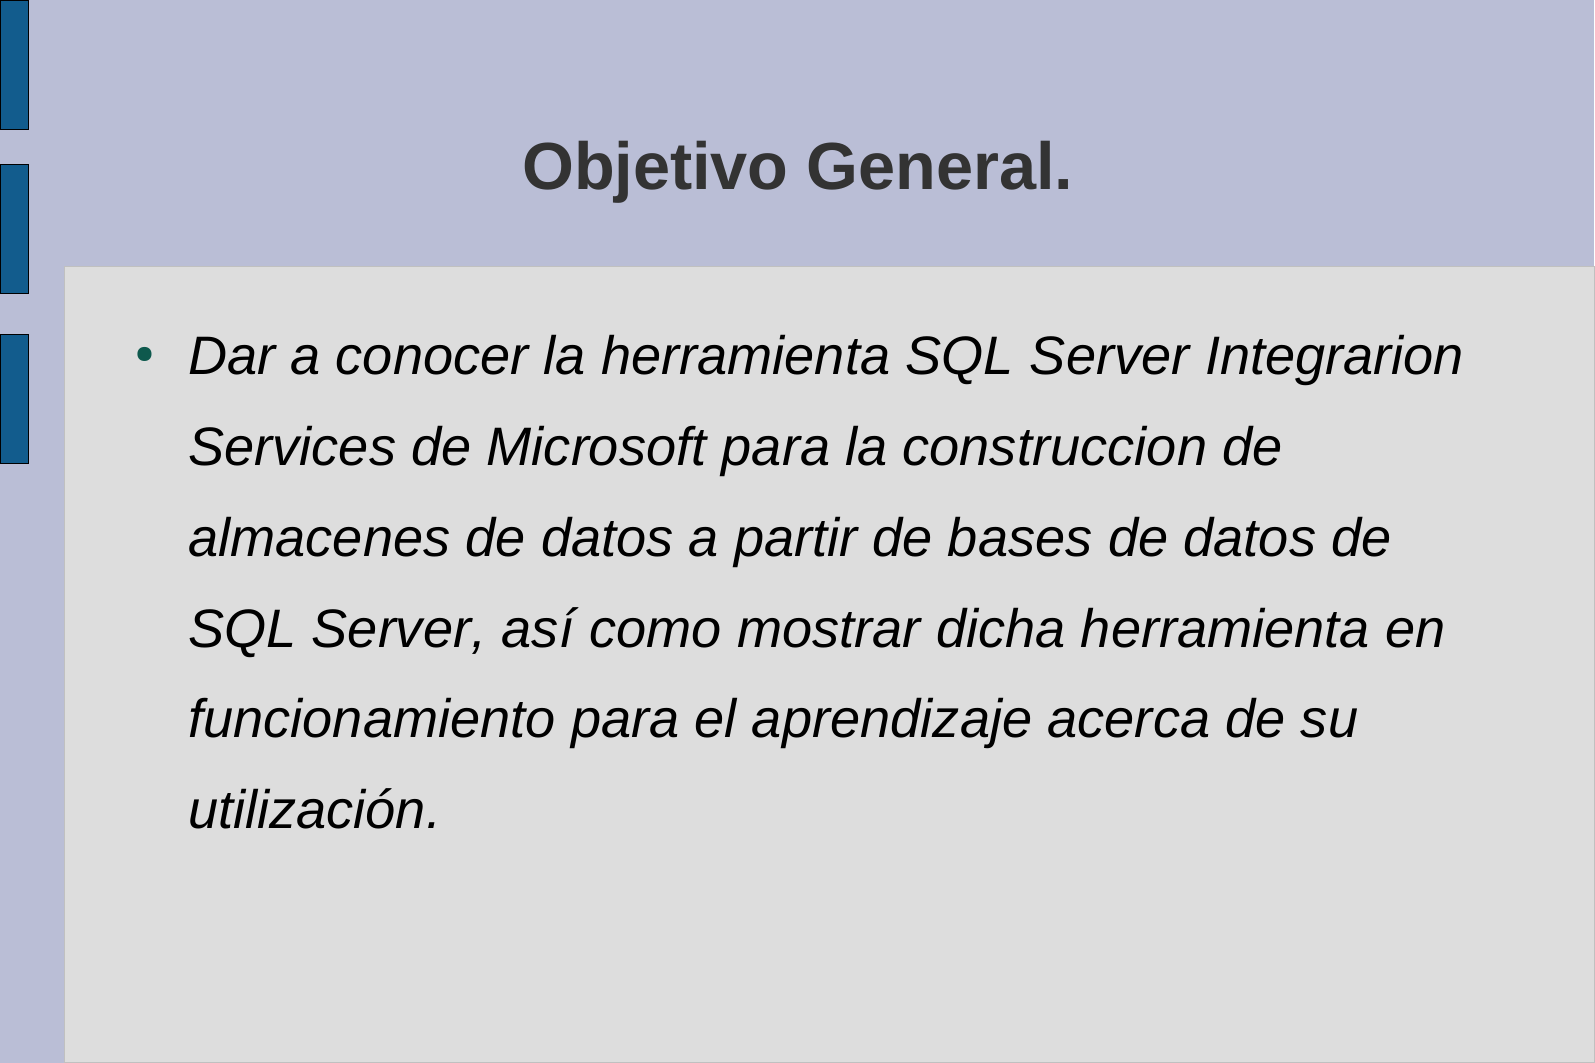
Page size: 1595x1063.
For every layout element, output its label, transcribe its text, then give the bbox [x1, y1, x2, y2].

title Objetivo General. [117, 78, 1479, 256]
list Dar a conocer la herramienta SQL Server Integrarion Services de Microsoft para la construccion de almacenes de datos a partir de bases de datos de SQL Server, así como mostrar dicha herramienta en funcionamiento para el aprendizaje acerca de su utilización. [117, 295, 1479, 966]
